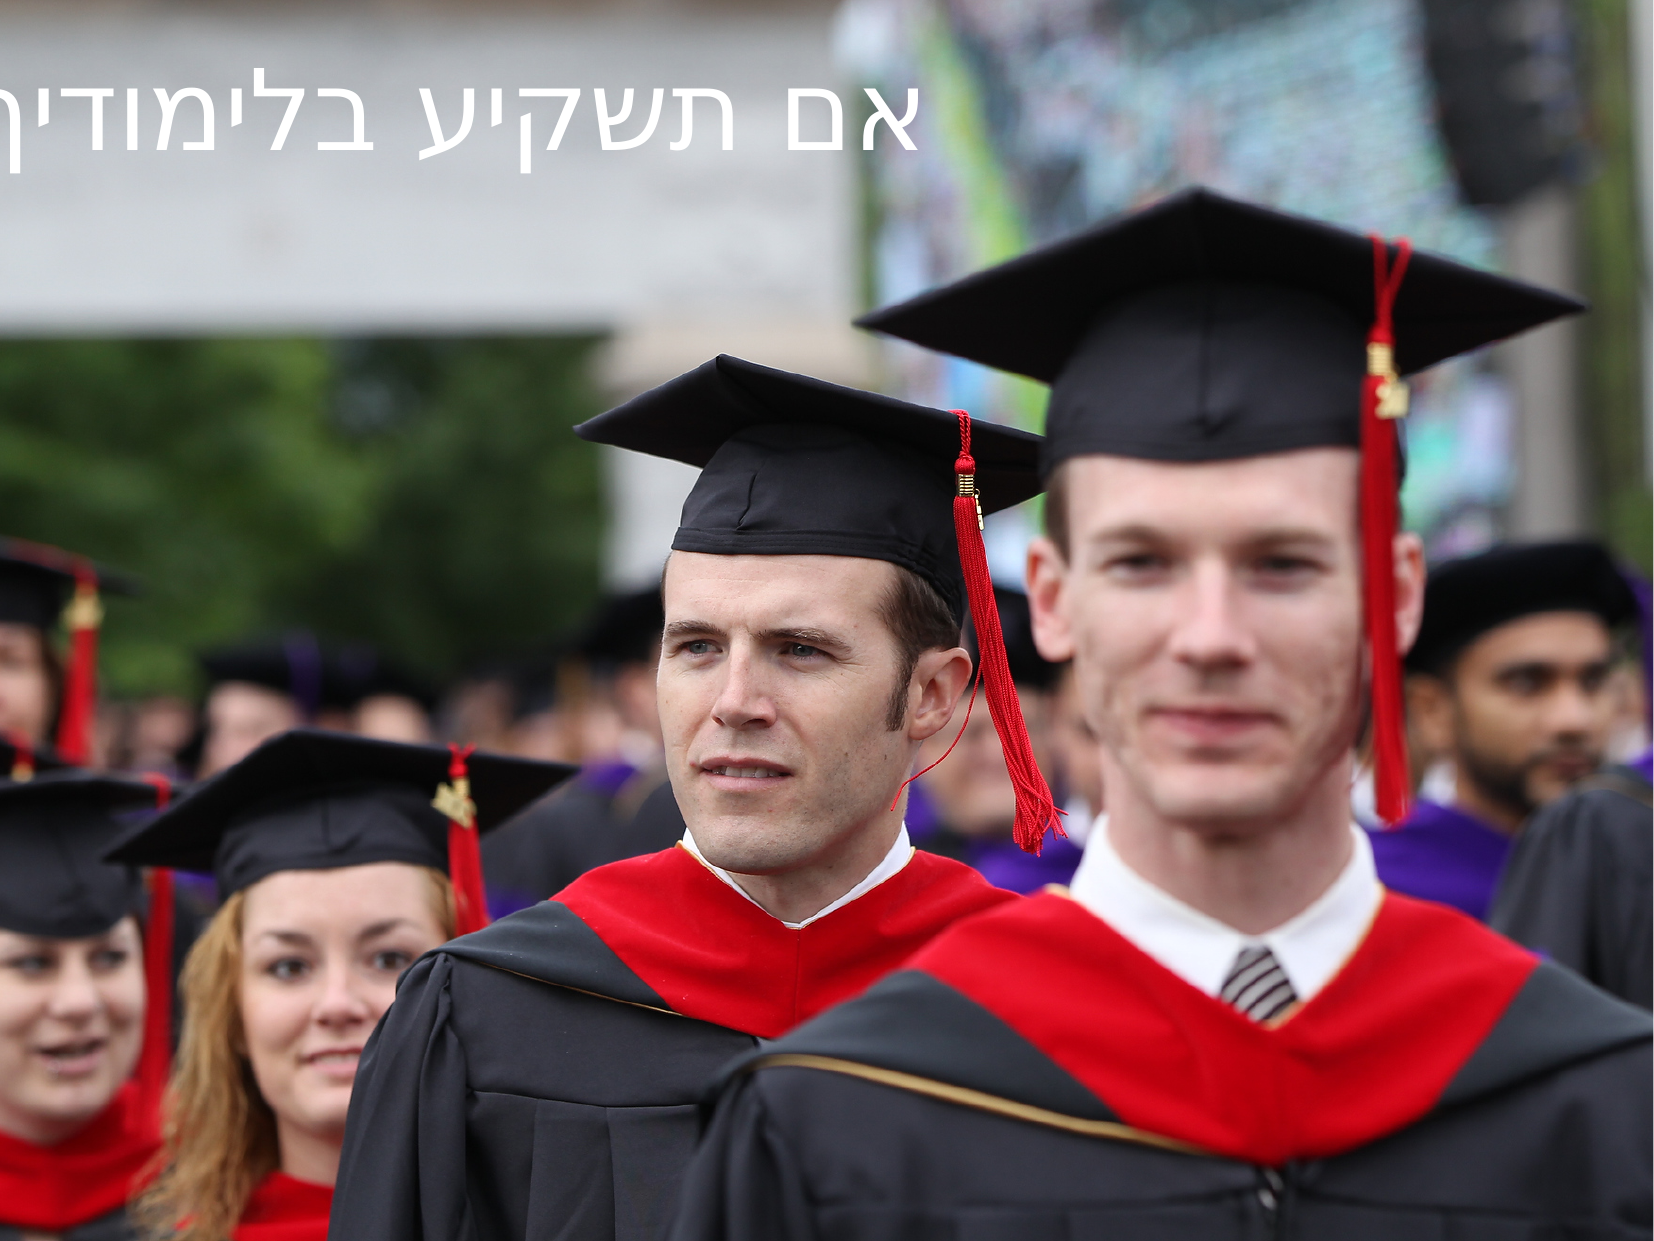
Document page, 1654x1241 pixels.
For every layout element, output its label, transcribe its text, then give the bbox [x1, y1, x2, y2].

picture [0, 0, 1654, 1241]
text_box אם תשקיע בלימודיך [45, 38, 945, 178]
